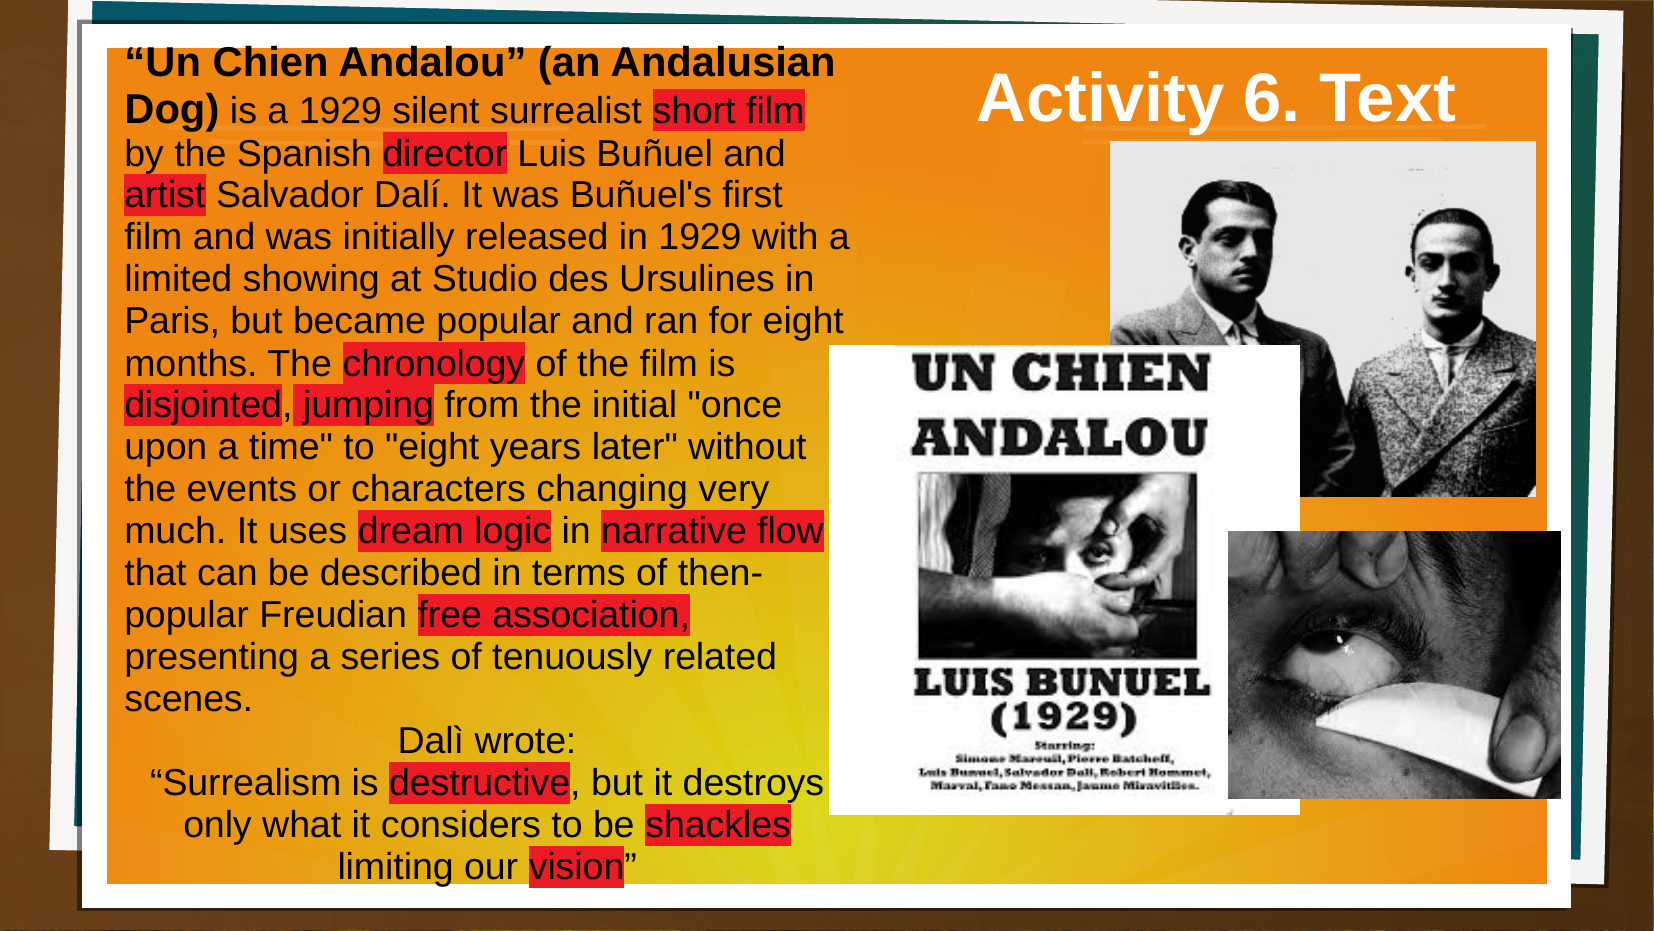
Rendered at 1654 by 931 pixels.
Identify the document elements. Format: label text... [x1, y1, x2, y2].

text_box “Un Chien Andalou” (an Andalusian Dog) is a 1929 silent surrealist short film by the Spanish director Luis Buñuel and artist Salvador Dalí. It was Buñuel's first film and was initially released in 1929 with a limited showing at Studio des Ursulines in Paris, but became popular and ran for eight months. The chronology of the film is disjointed, jumping from the initial "once upon a time" to "eight years later" without the events or characters changing very much. It uses dream logic in narrative flow that can be described in terms of then-popular Freudian free association, presenting a series of tenuously related scenes. Dalì wrote: “Surrealism is destructive, but it destroys only what it considers to be shackles limiting our vision” [109, 31, 866, 931]
title Activity 6. Text [661, 0, 1654, 213]
picture [866, 213, 1561, 815]
